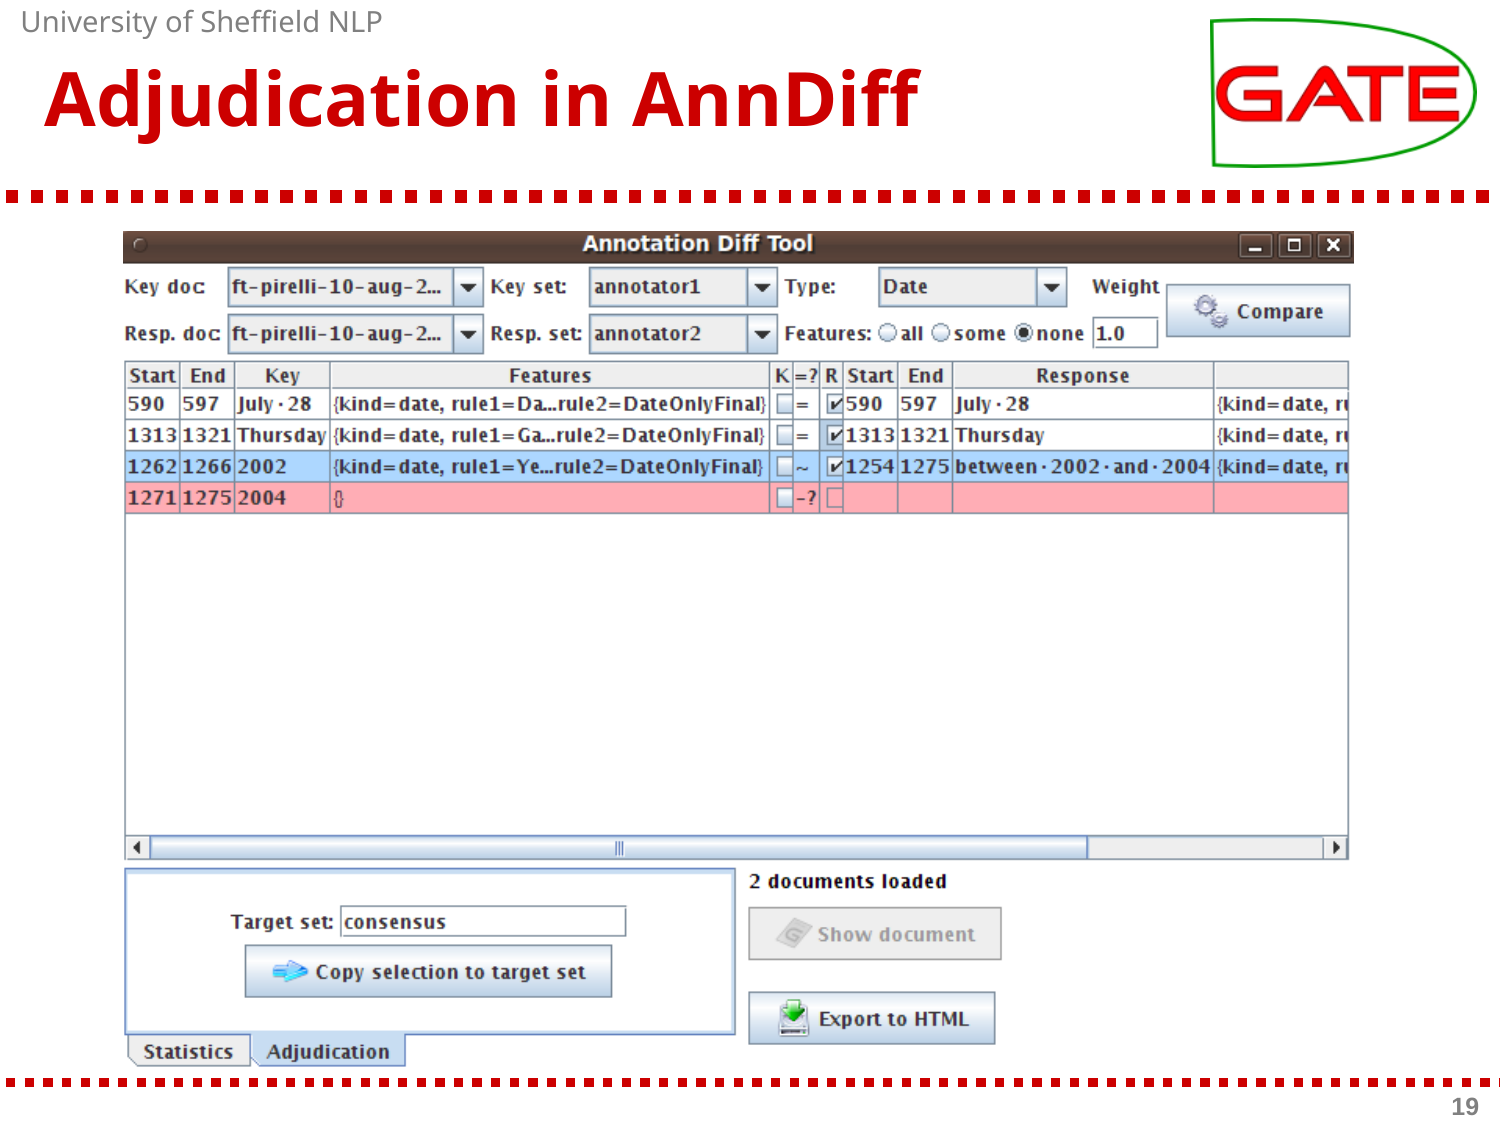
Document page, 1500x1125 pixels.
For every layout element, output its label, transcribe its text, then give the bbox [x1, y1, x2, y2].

picture [1210, 18, 1477, 168]
text_box <number> [1144, 1082, 1495, 1125]
title Adjudication in AnnDiff [29, 42, 1188, 149]
picture [123, 231, 1354, 1070]
